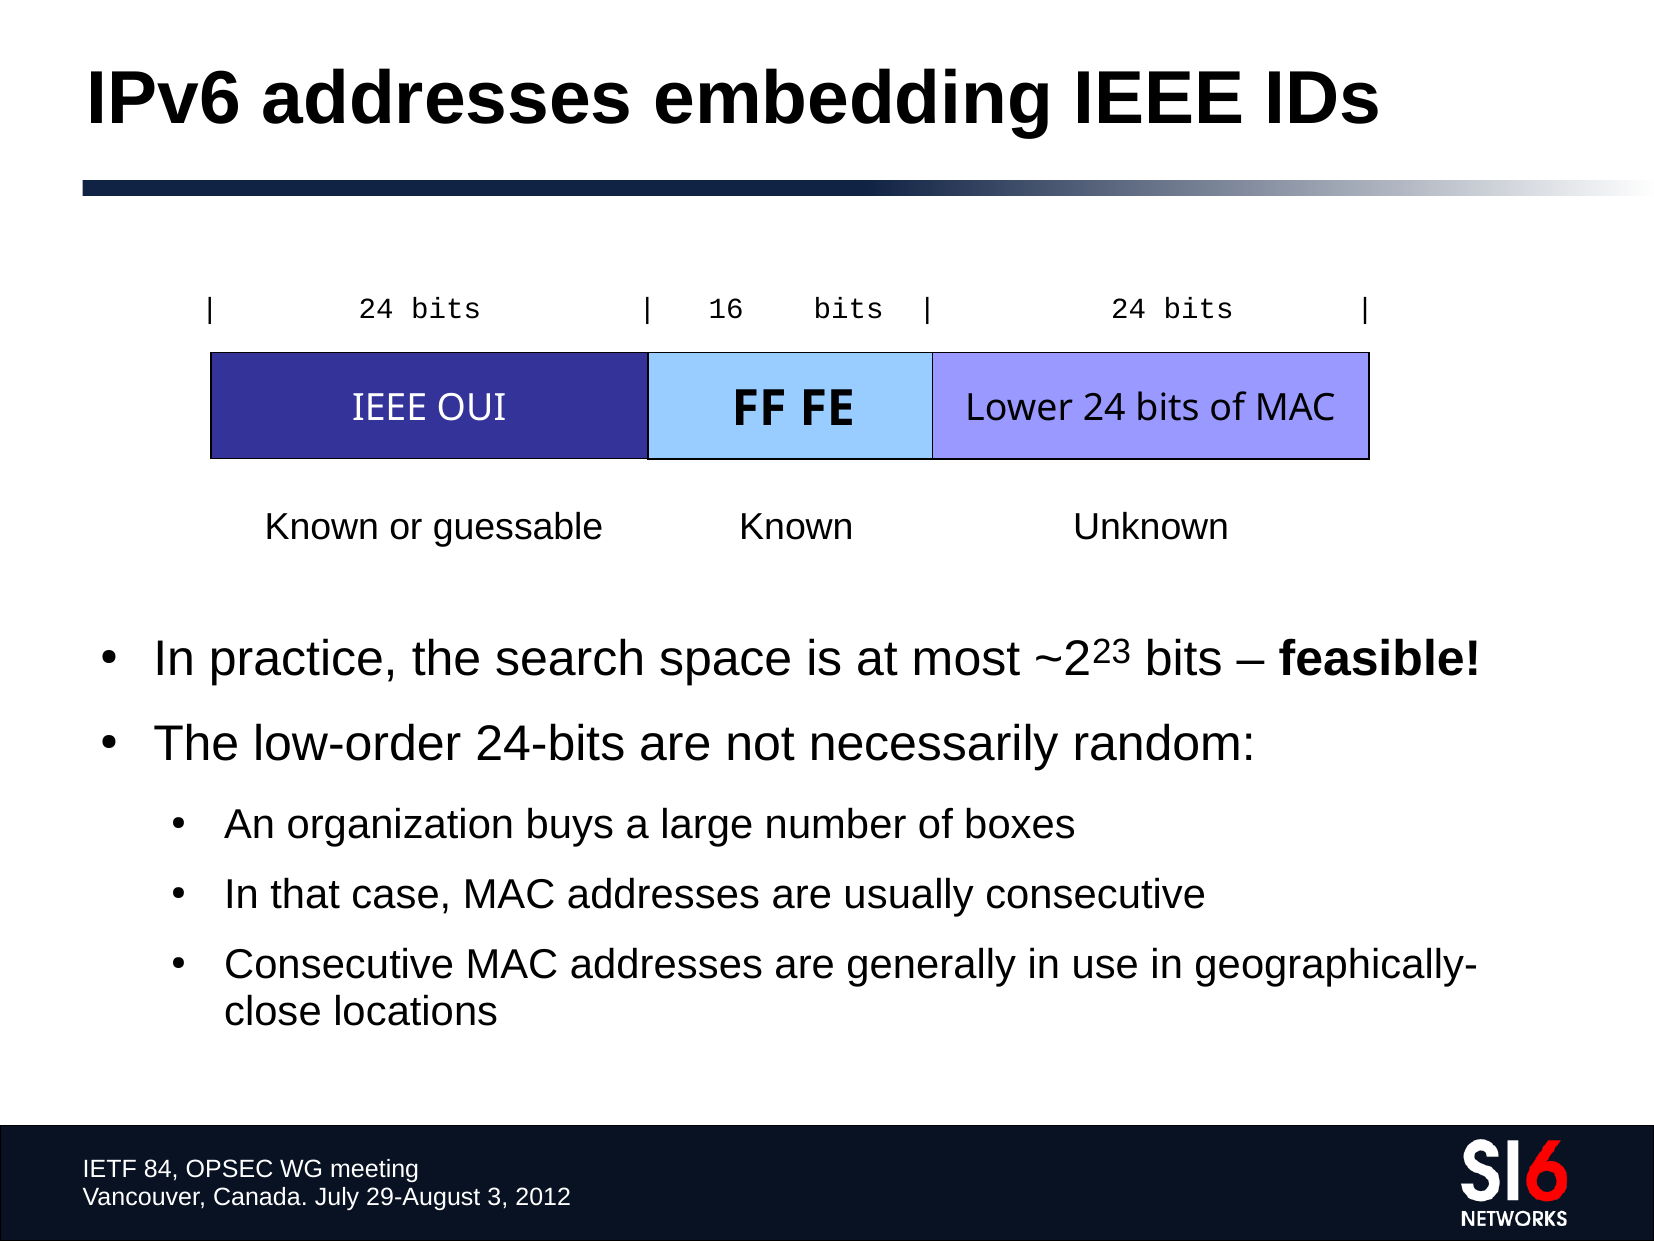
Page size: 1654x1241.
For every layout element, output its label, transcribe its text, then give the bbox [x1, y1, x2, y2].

text_box Lower 24 bits of MAC [932, 352, 1369, 459]
list In practice, the search space is at most ~223 bits – feasible! The low-order 24-bits are not necessarily random: An organization buys a large number of boxes In that case, MAC addresses are usually consecutive Consecutive MAC addresses are generally in use in geographically-close locations [82, 630, 1571, 1111]
text_box FF FE [647, 352, 932, 459]
text_box Known or guessable Known Unknown [239, 498, 1350, 556]
title IPv6 addresses embedding IEEE IDs [86, 30, 1576, 166]
text_box | 24 bits | 16 bits | 24 bits | [168, 281, 1411, 333]
picture [1461, 1139, 1567, 1226]
text_box IEEE OUI [210, 352, 647, 459]
